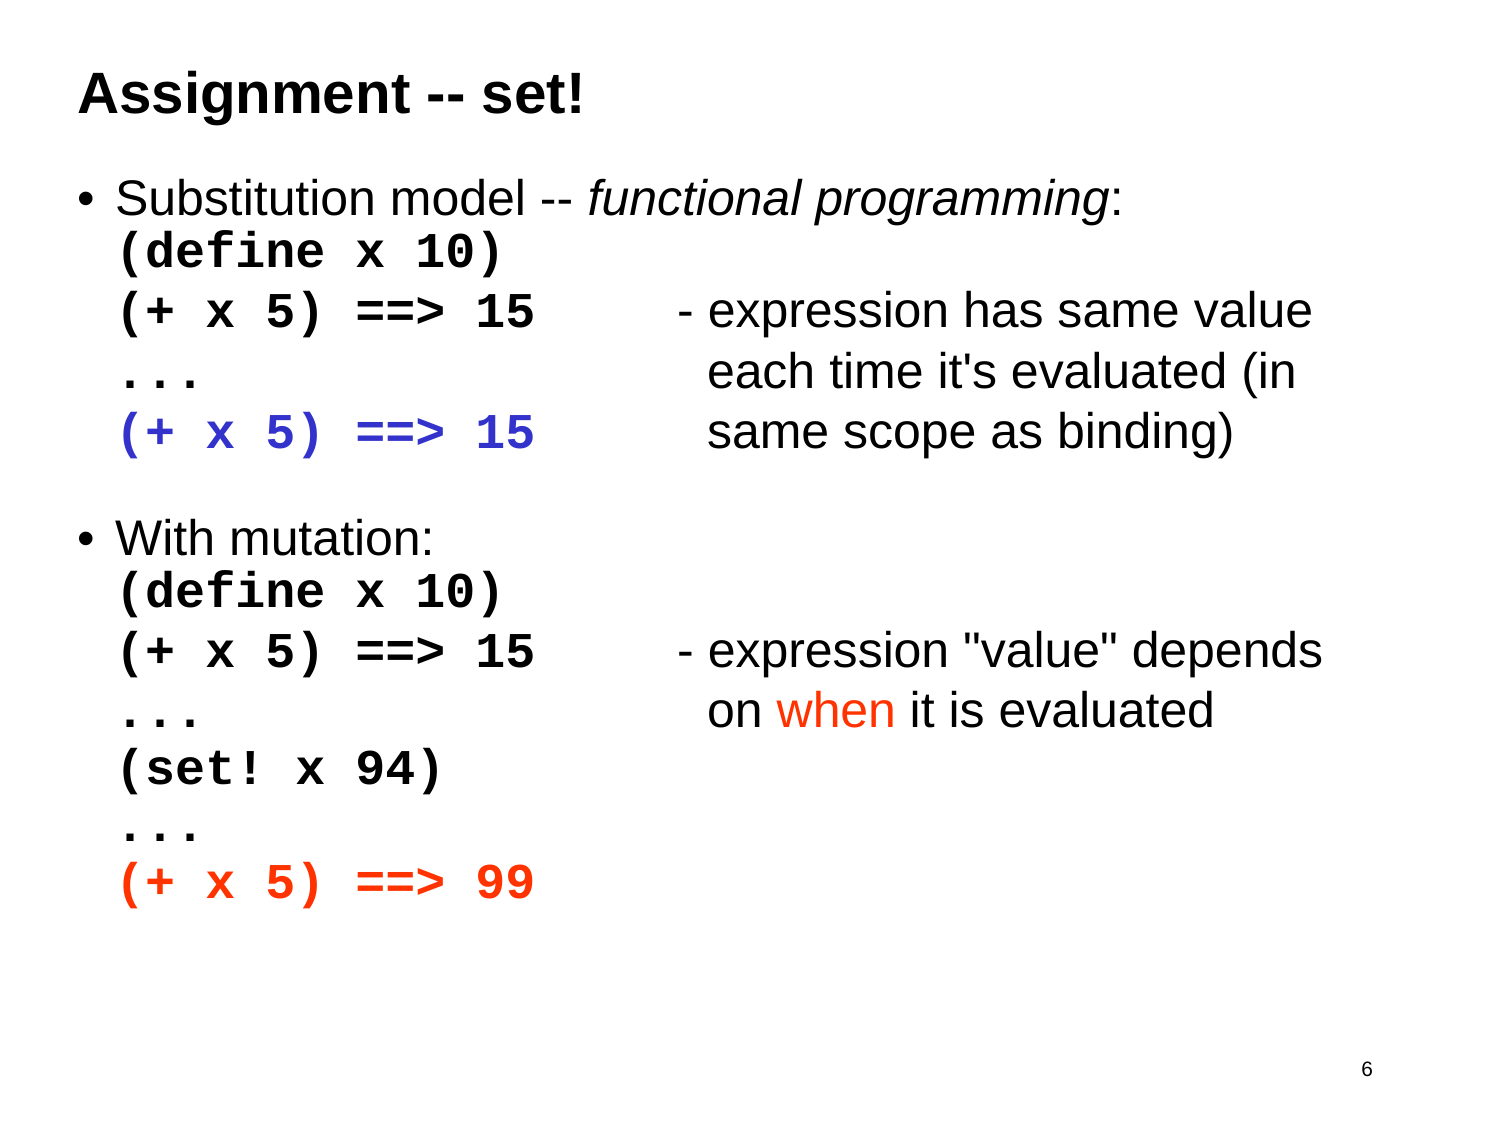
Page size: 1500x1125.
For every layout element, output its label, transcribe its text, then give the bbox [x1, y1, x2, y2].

list Substitution model -- functional programming: (define x 10) (+ x 5) ==> 15 - expression has same value ... each time it's evaluated (in (+ x 5) ==> 15 same scope as binding) With mutation: (define x 10) (+ x 5) ==> 15 - expression "value" depends ... on when it is evaluated (set! x 94) ... (+ x 5) ==> 99 [62, 162, 1450, 1000]
title Assignment -- set! [62, 24, 1338, 162]
